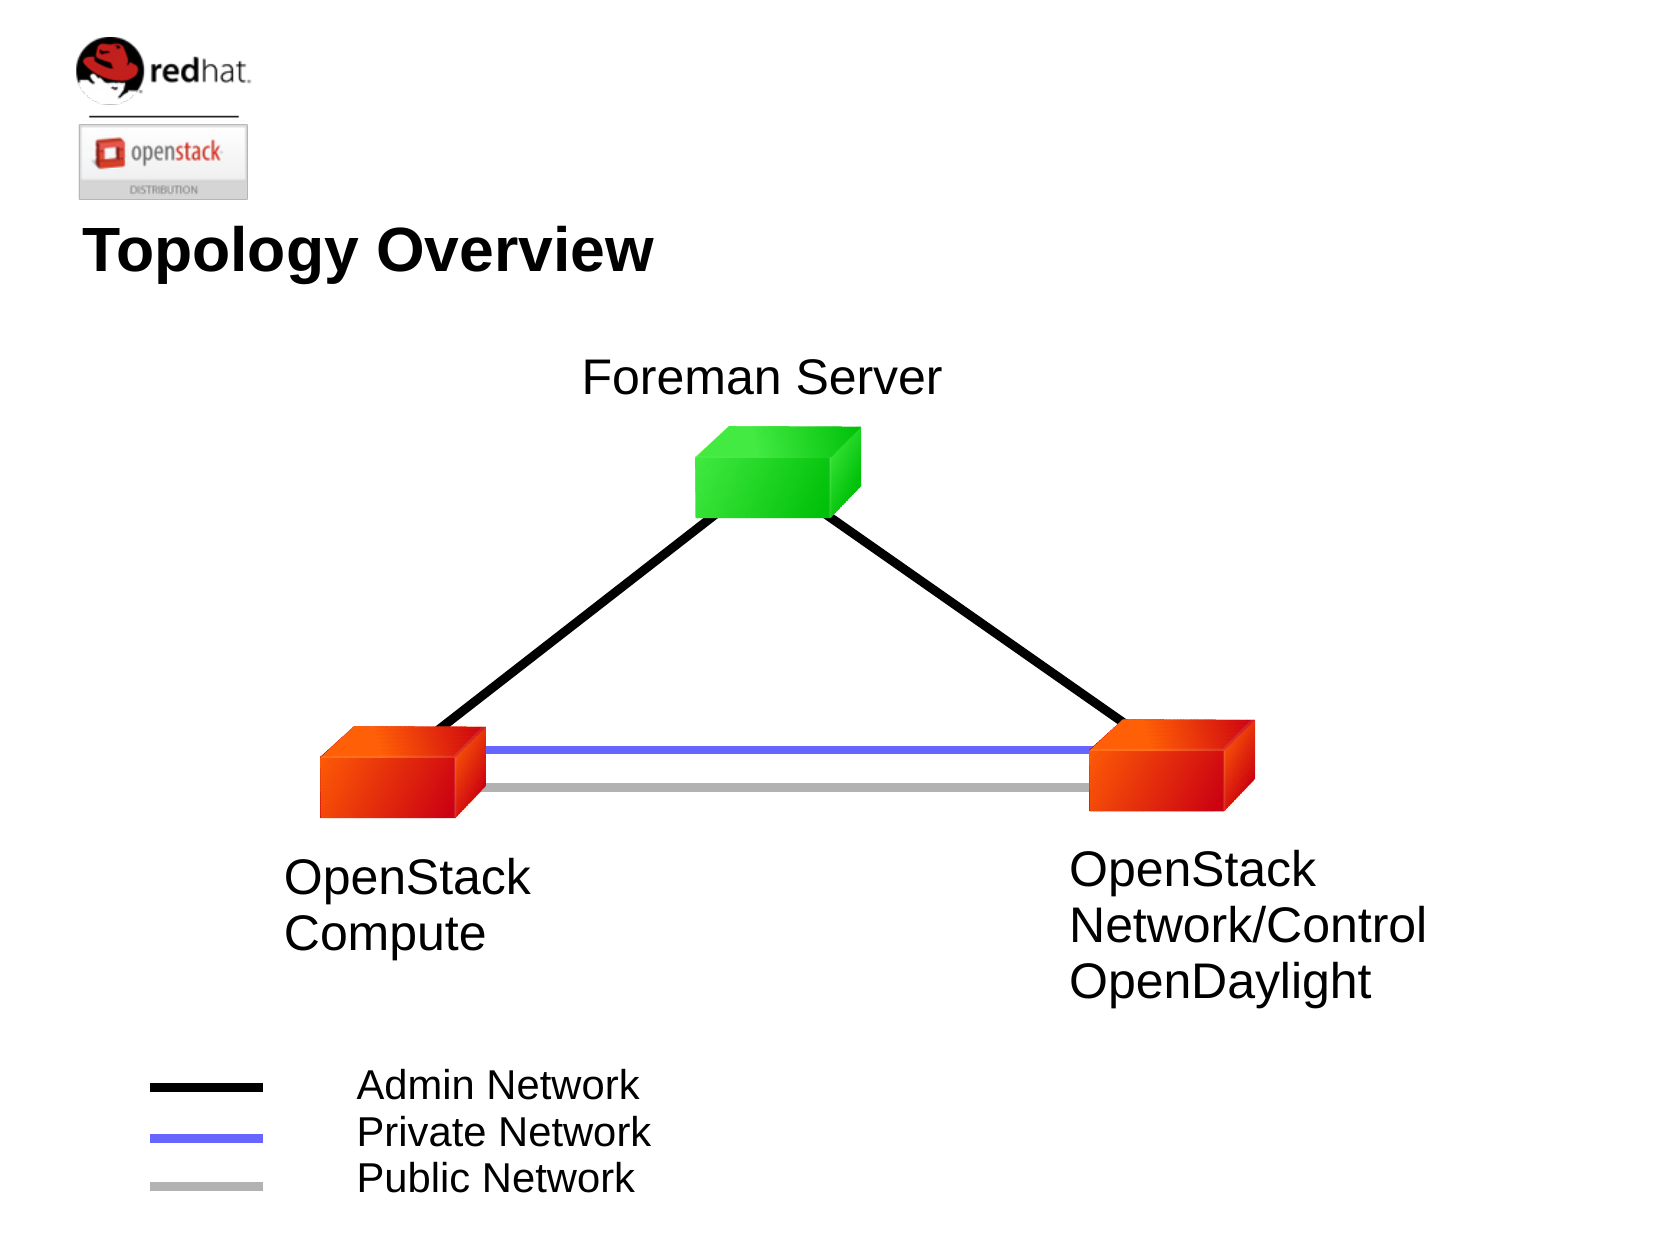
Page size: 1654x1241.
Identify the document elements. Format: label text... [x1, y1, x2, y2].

picture [675, 418, 882, 532]
text_box OpenStack Network/Control OpenDaylight [1050, 829, 1538, 1021]
text_box OpenStack Compute [264, 837, 603, 973]
picture [1068, 705, 1276, 826]
text_box Foreman Server [562, 337, 1013, 418]
picture [75, 37, 252, 204]
text_box Admin Network Private Network Public Network [337, 1050, 671, 1214]
picture [300, 712, 507, 832]
title Topology Overview [82, 155, 1571, 344]
